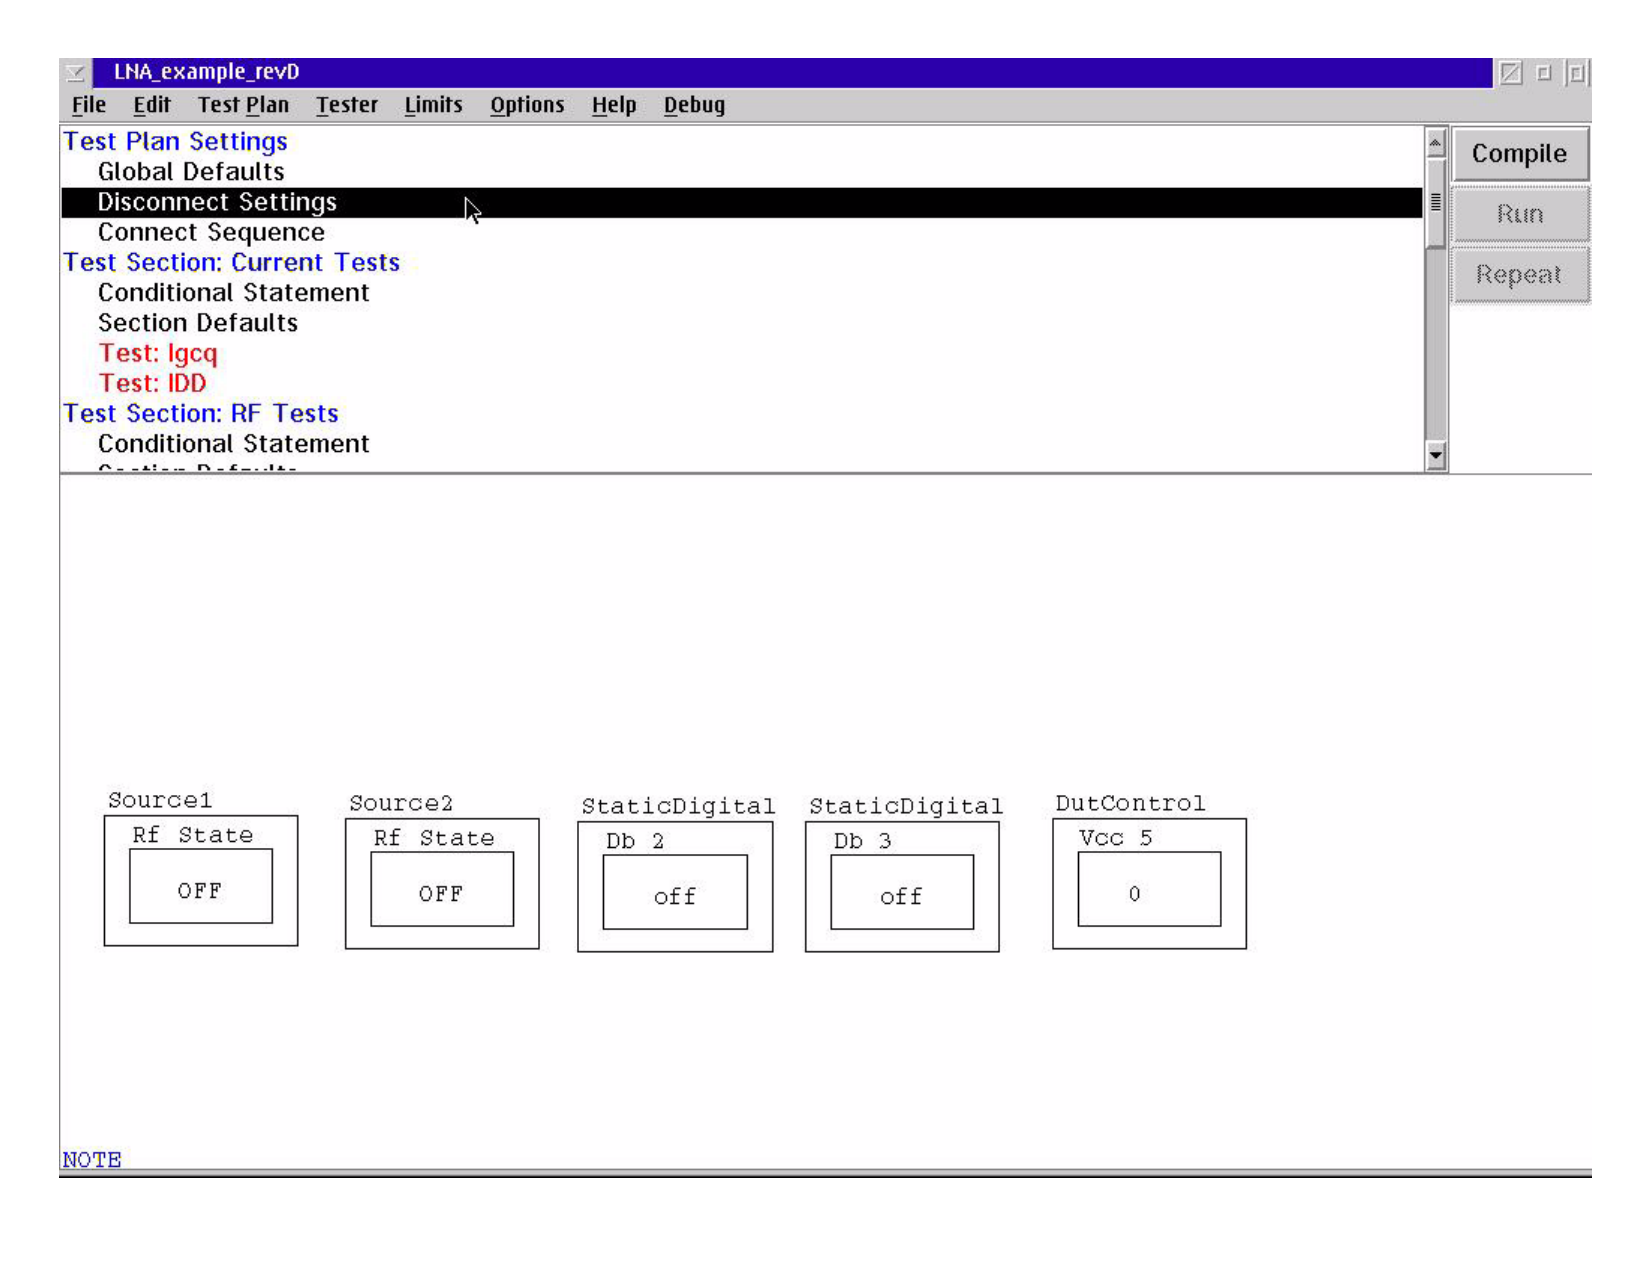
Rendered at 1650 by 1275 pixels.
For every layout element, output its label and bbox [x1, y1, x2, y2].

picture [59, 58, 1592, 1178]
